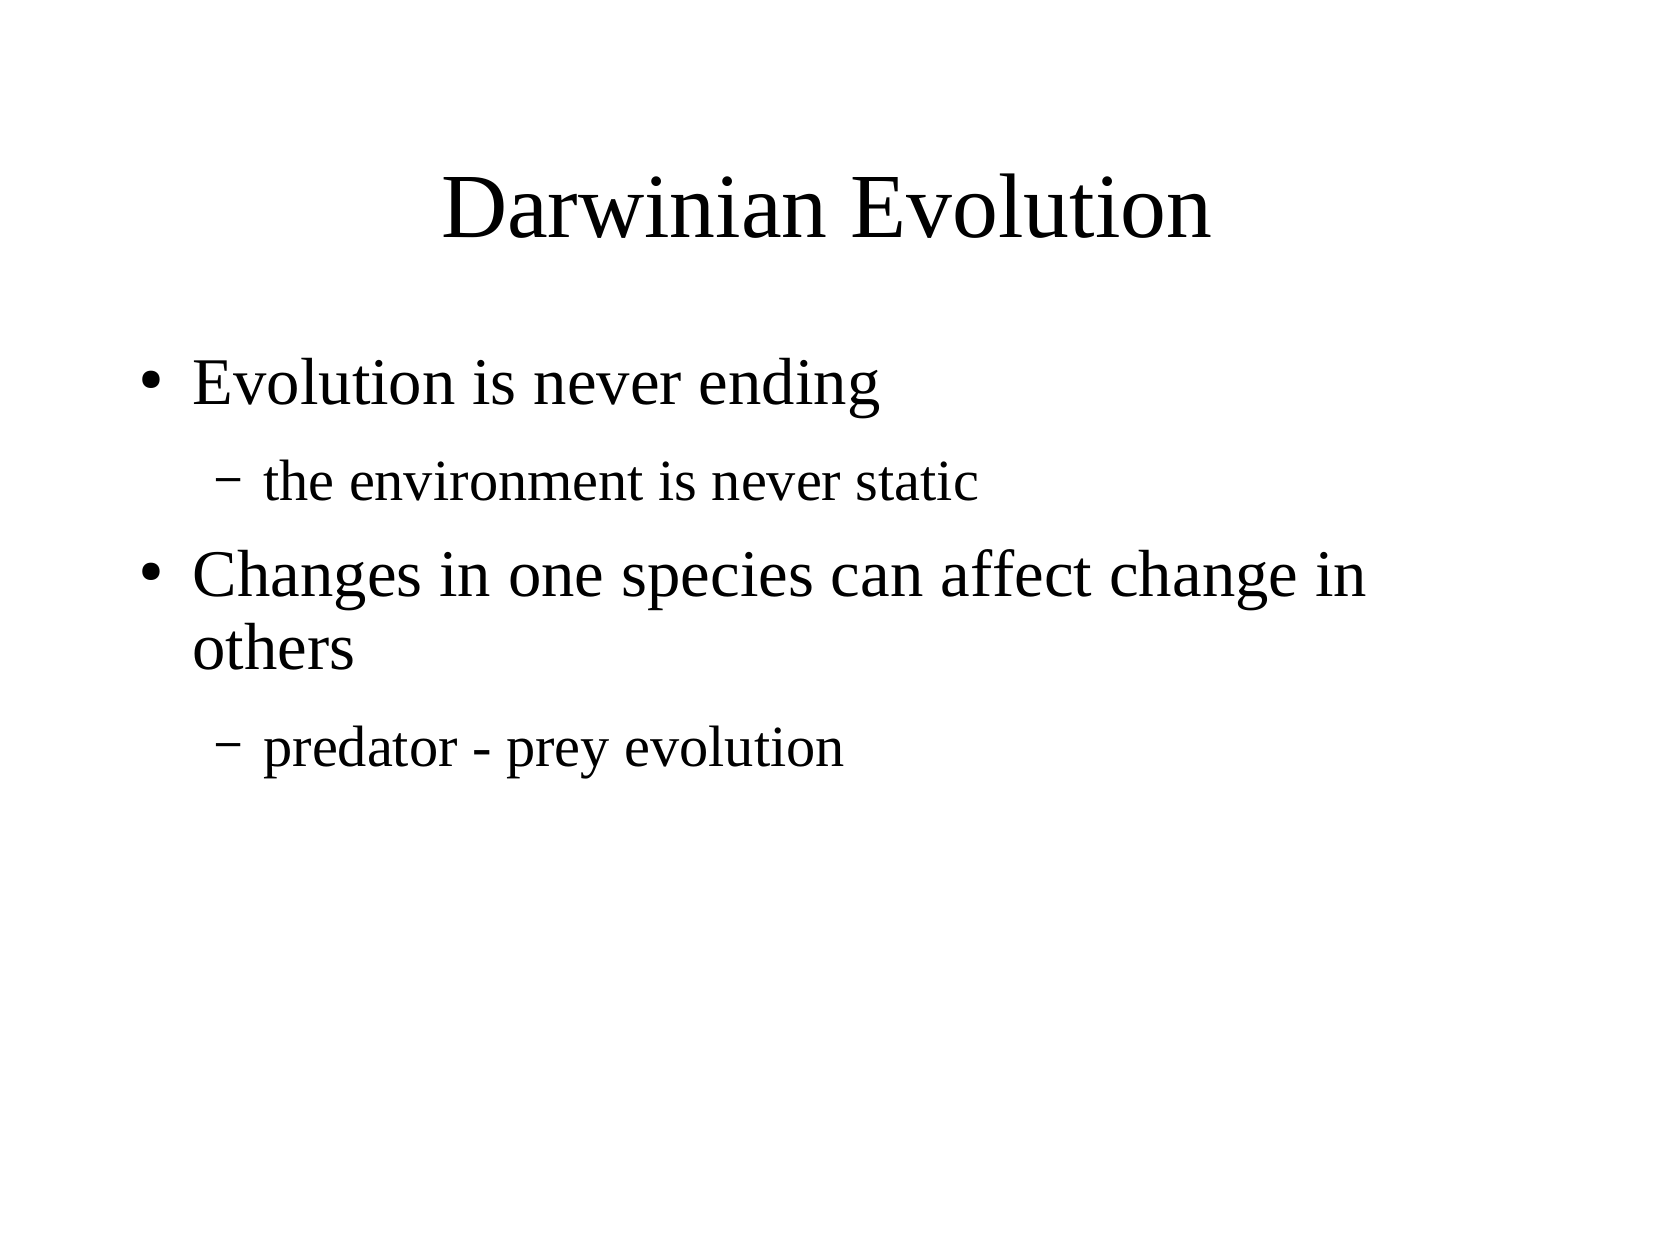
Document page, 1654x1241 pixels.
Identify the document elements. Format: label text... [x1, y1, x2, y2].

title Darwinian Evolution [121, 102, 1534, 311]
list Evolution is never ending the environment is never static Changes in one species can affect change in others predator - prey evolution [121, 344, 1534, 1127]
